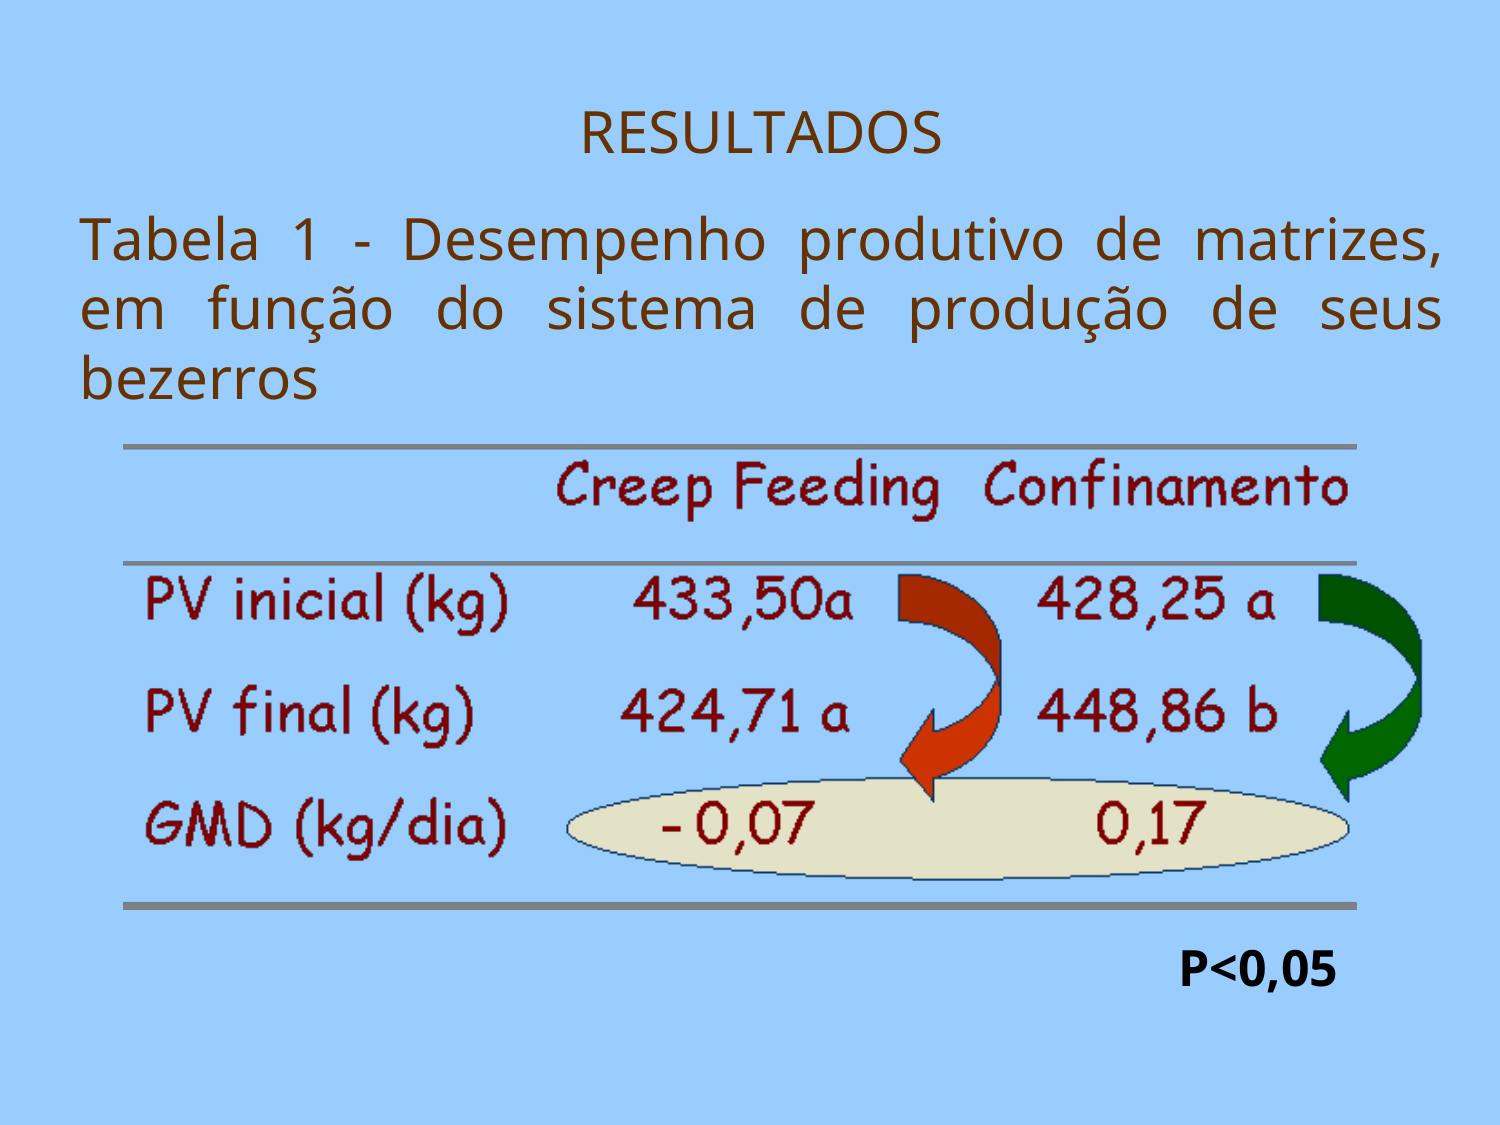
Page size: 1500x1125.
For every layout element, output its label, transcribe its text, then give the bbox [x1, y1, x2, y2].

picture [123, 444, 1424, 910]
text_box P<0,05 [1163, 928, 1500, 1005]
text_box RESULTADOS Tabela 1 - Desempenho produtivo de matrizes, em função do sistema de produção de seus bezerros [64, 87, 1459, 420]
